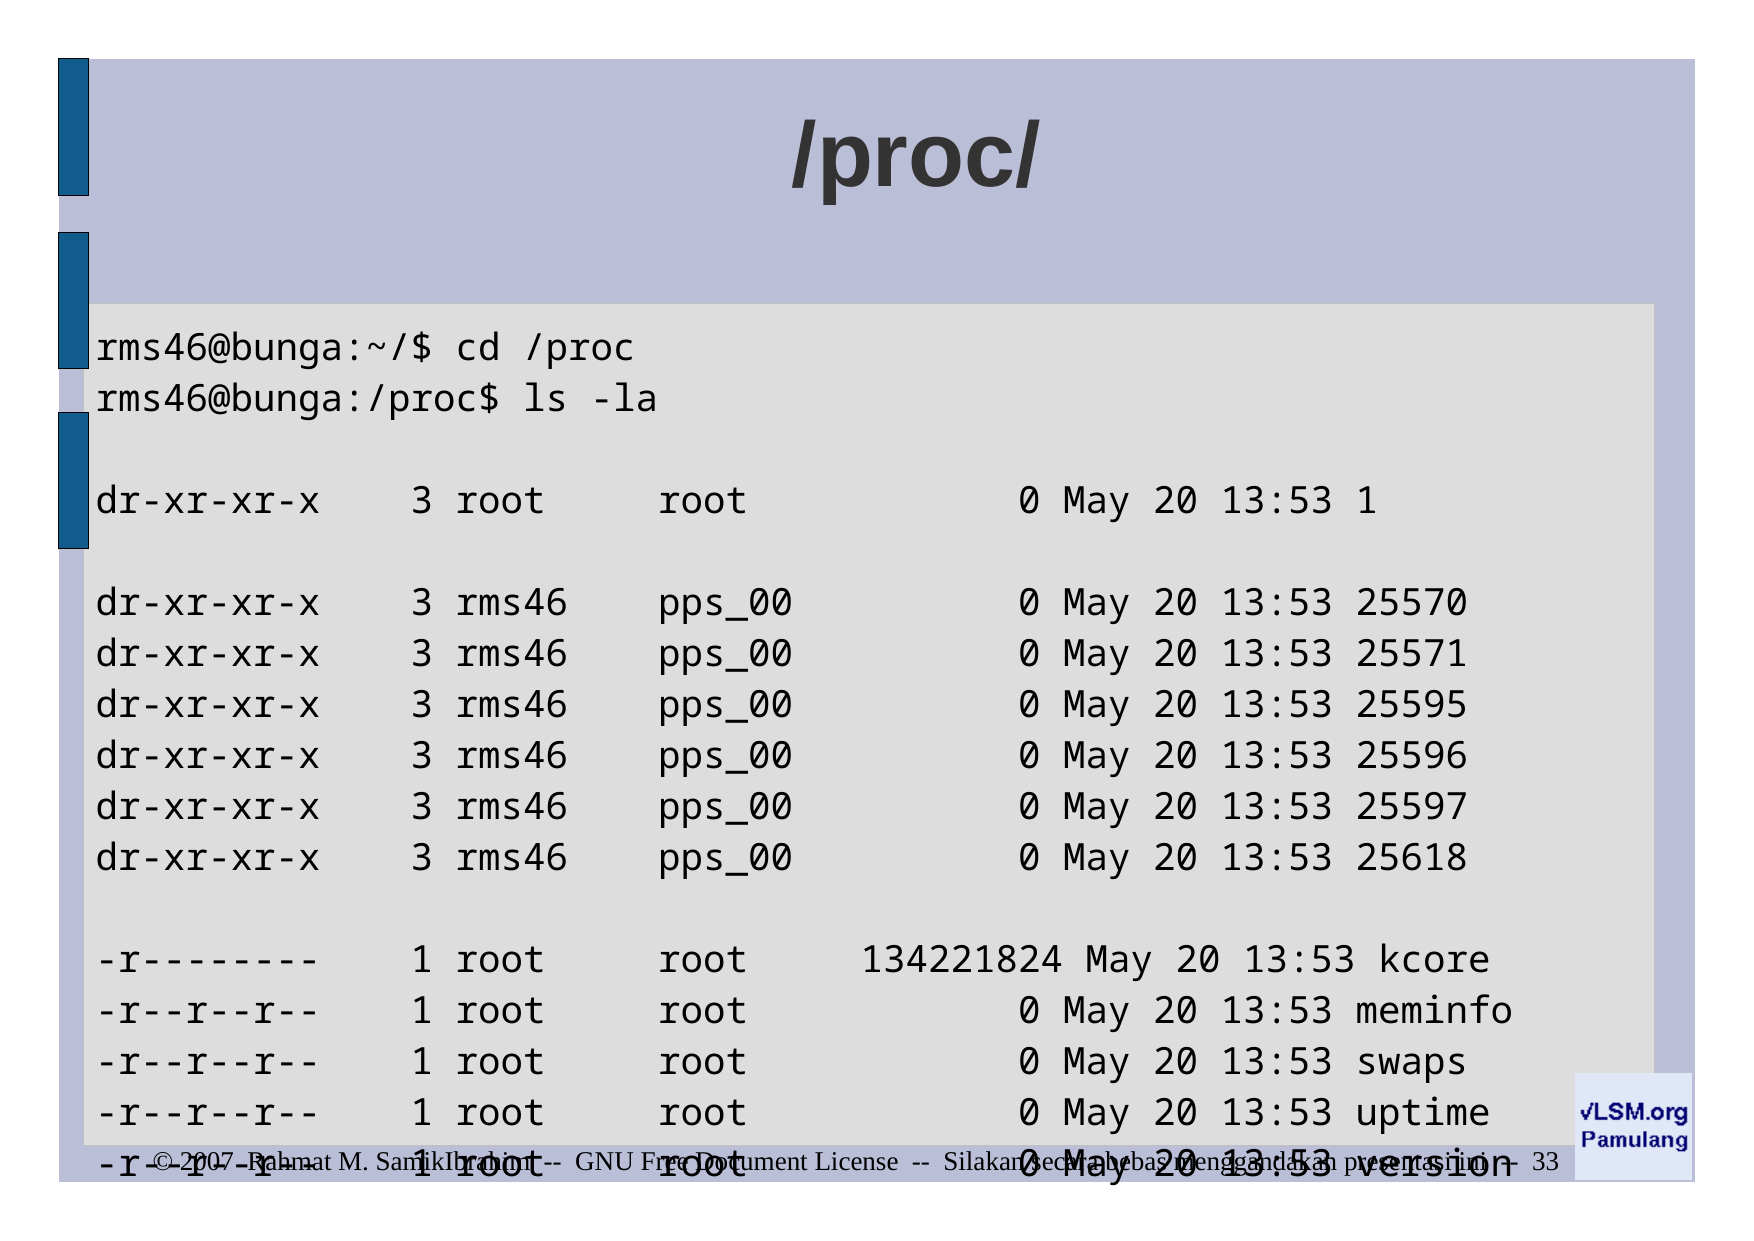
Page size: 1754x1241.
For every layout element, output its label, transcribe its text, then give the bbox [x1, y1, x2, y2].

picture [1575, 1073, 1692, 1180]
text_box rms46@bunga:~/$ cd /proc rms46@bunga:/proc$ ls -la dr-xr-xr-x 3 root root 0 May 20 13:53 1 dr-xr-xr-x 3 rms46 pps_00 0 May 20 13:53 25570 dr-xr-xr-x 3 rms46 pps_00 0 May 20 13:53 25571 dr-xr-xr-x 3 rms46 pps_00 0 May 20 13:53 25595 dr-xr-xr-x 3 rms46 pps_00 0 May 20 13:53 25596 dr-xr-xr-x 3 rms46 pps_00 0 May 20 13:53 25597 dr-xr-xr-x 3 rms46 pps_00 0 May 20 13:53 25618 -r-------- 1 root root 134221824 May 20 13:53 kcore -r--r--r-- 1 root root 0 May 20 13:53 meminfo -r--r--r-- 1 root root 0 May 20 13:53 swaps -r--r--r-- 1 root root 0 May 20 13:53 uptime -r--r--r-- 1 root root 0 May 20 13:53 version [95, 320, 1521, 1059]
title /proc/ [215, 95, 1618, 214]
